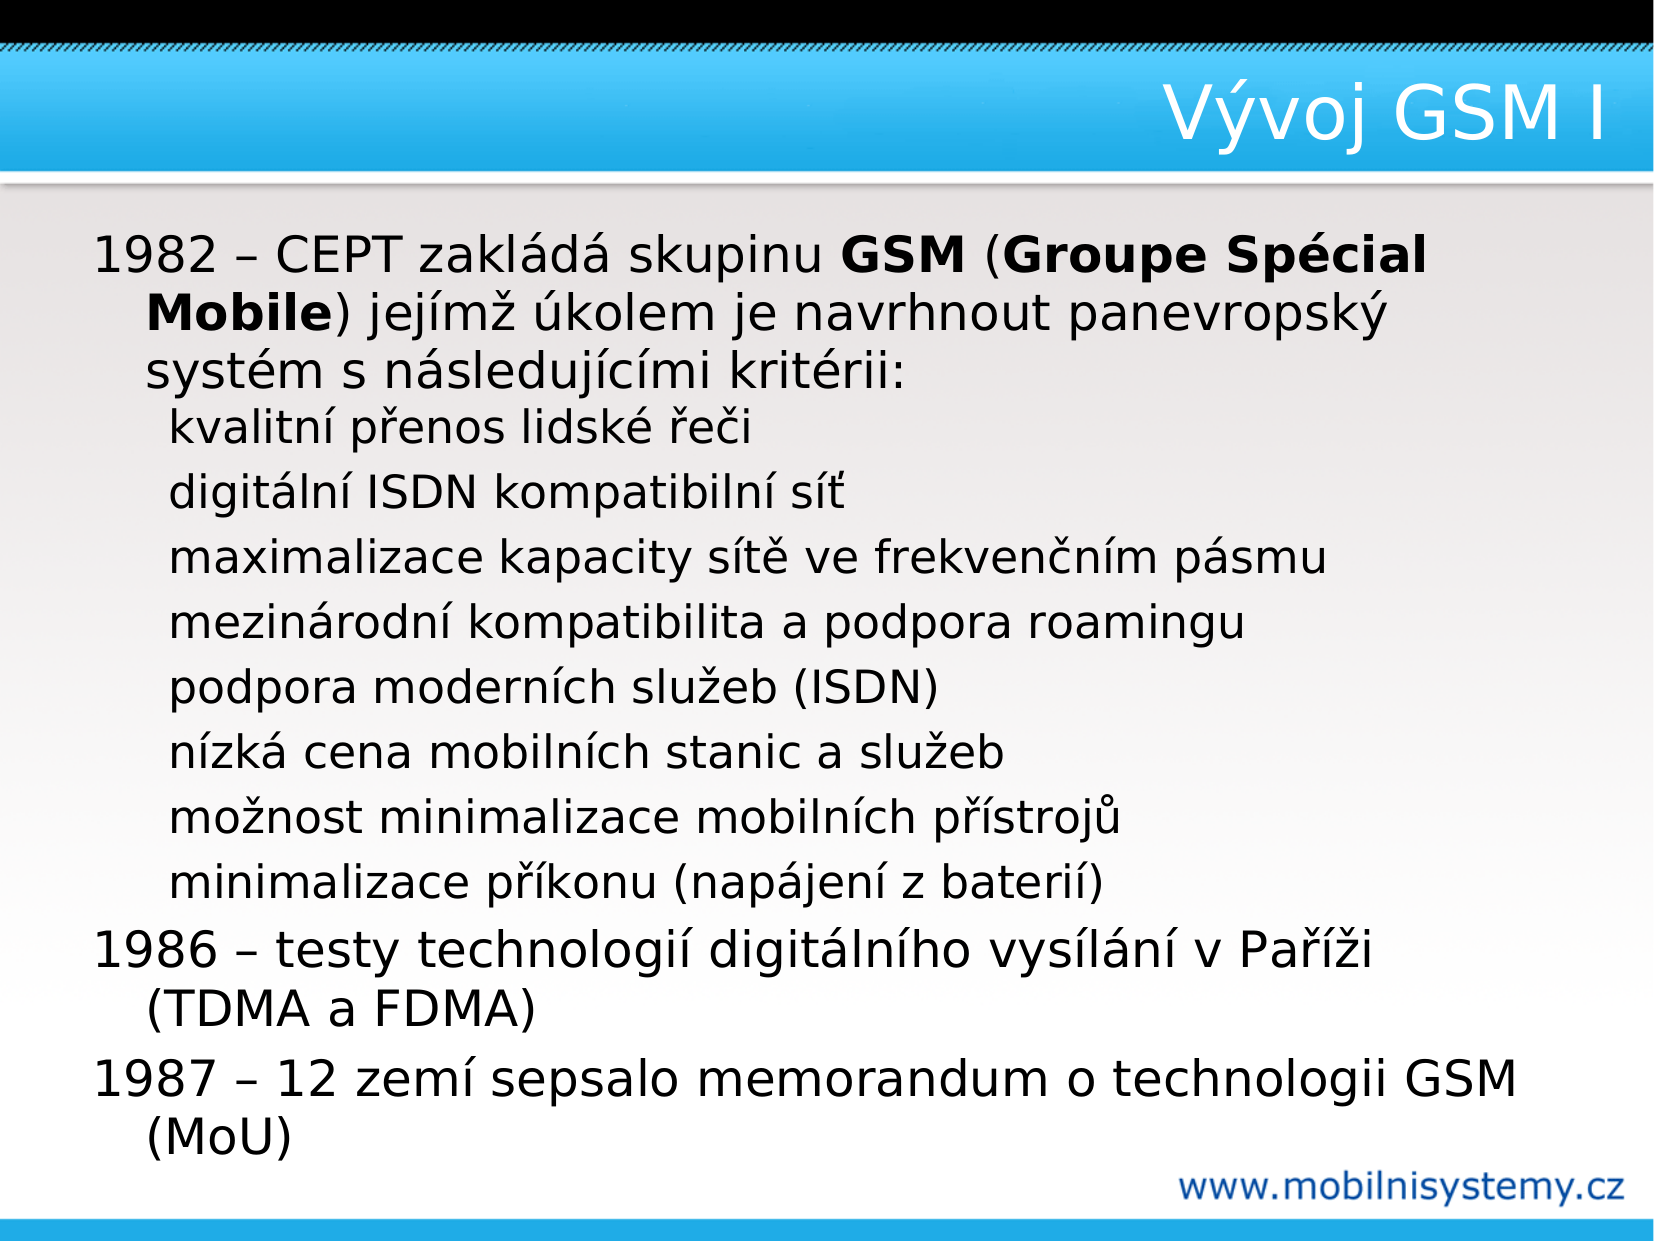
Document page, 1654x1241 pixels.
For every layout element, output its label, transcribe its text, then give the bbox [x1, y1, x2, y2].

picture [0, 0, 1654, 1241]
list 1982 – CEPT zakládá skupinu GSM (Groupe Spécial Mobile) jejímž úkolem je navrhnout panevropský systém s následujícími kritérii: kvalitní přenos lidské řeči digitální ISDN kompatibilní síť maximalizace kapacity sítě ve frekvenčním pásmu mezinárodní kompatibilita a podpora roamingu podpora moderních služeb (ISDN) nízká cena mobilních stanic a služeb možnost minimalizace mobilních přístrojů minimalizace příkonu (napájení z baterií) 1986 – testy technologií digitálního vysílání v Paříži (TDMA a FDMA) 1987 – 12 zemí sepsalo memorandum o technologii GSM (MoU) [64, 218, 1565, 1174]
title Vývoj GSM I [29, 49, 1624, 178]
